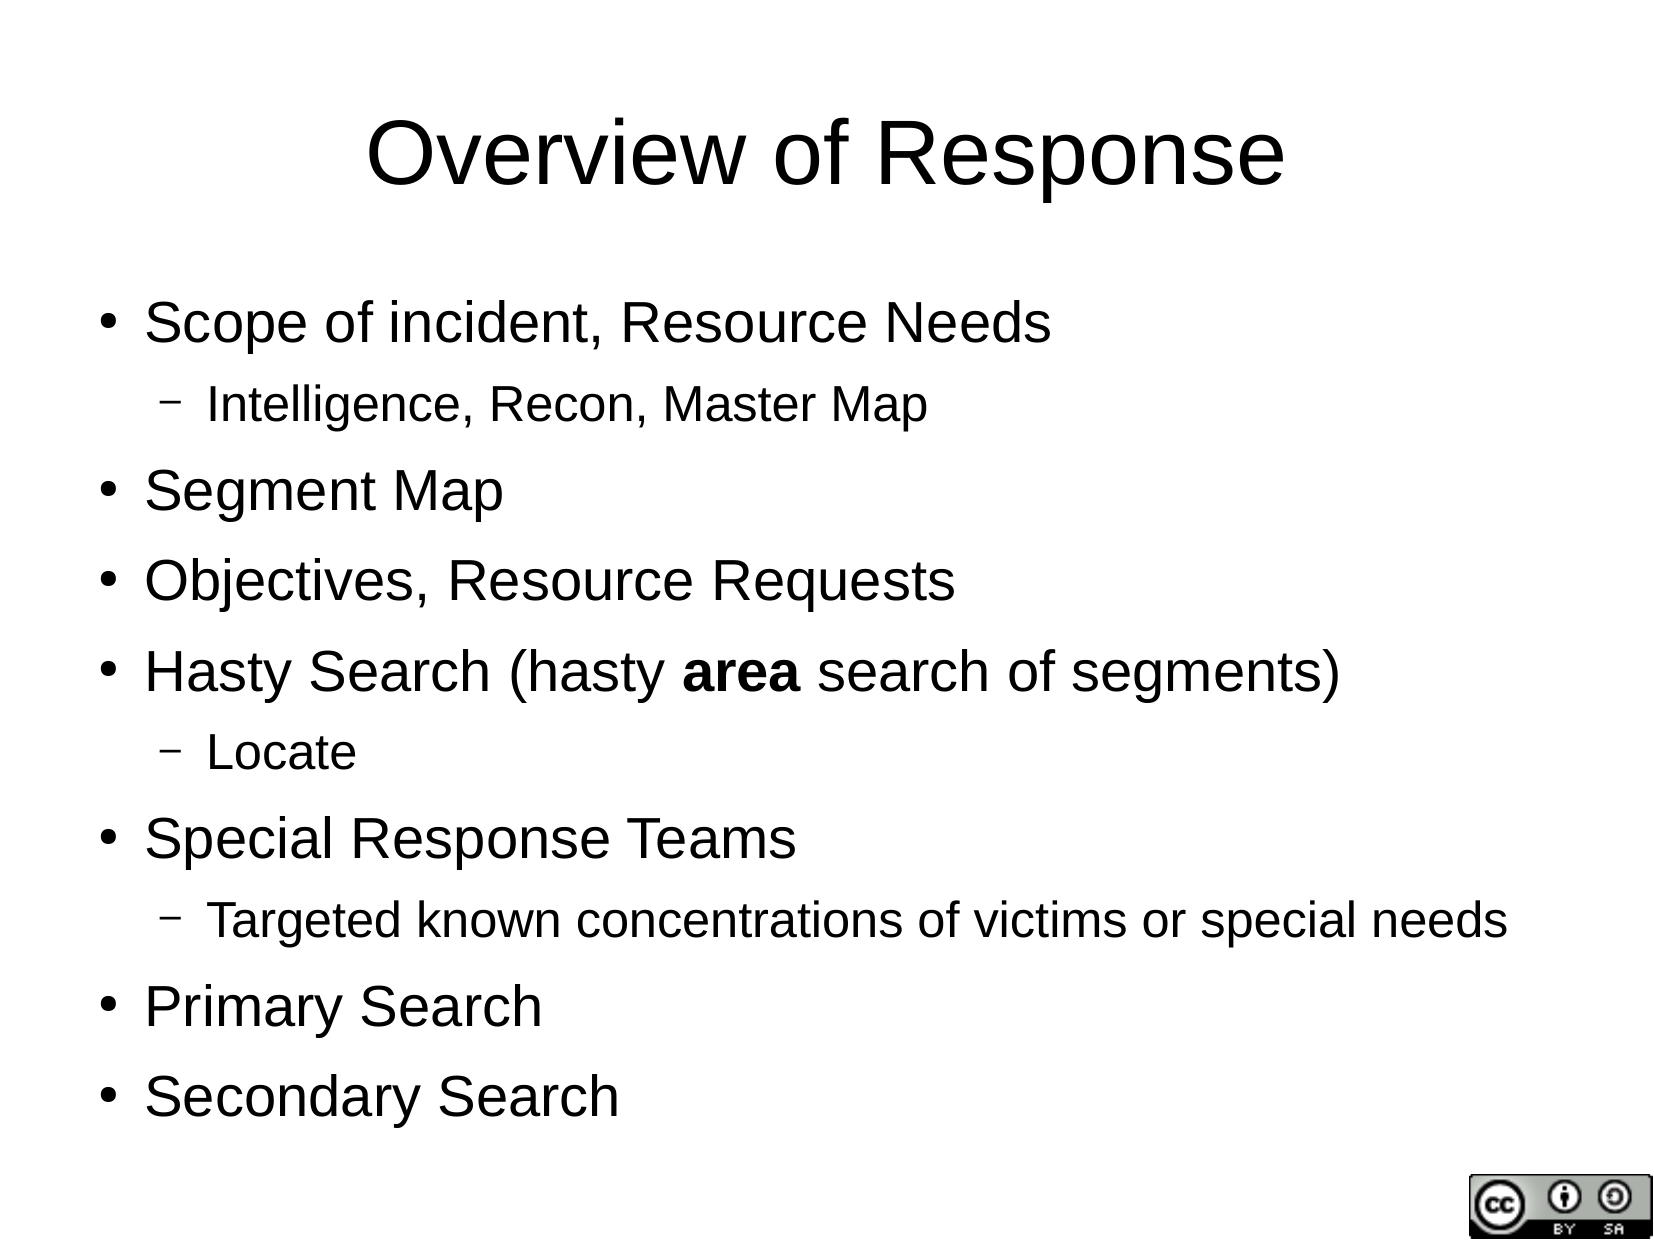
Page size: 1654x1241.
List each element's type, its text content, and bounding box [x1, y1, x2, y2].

picture [1469, 1174, 1653, 1239]
title Overview of Response [82, 49, 1571, 257]
list Scope of incident, Resource Needs Intelligence, Recon, Master Map Segment Map Objectives, Resource Requests Hasty Search (hasty area search of segments) Locate Special Response Teams Targeted known concentrations of victims or special needs Primary Search Secondary Search [82, 290, 1571, 1141]
